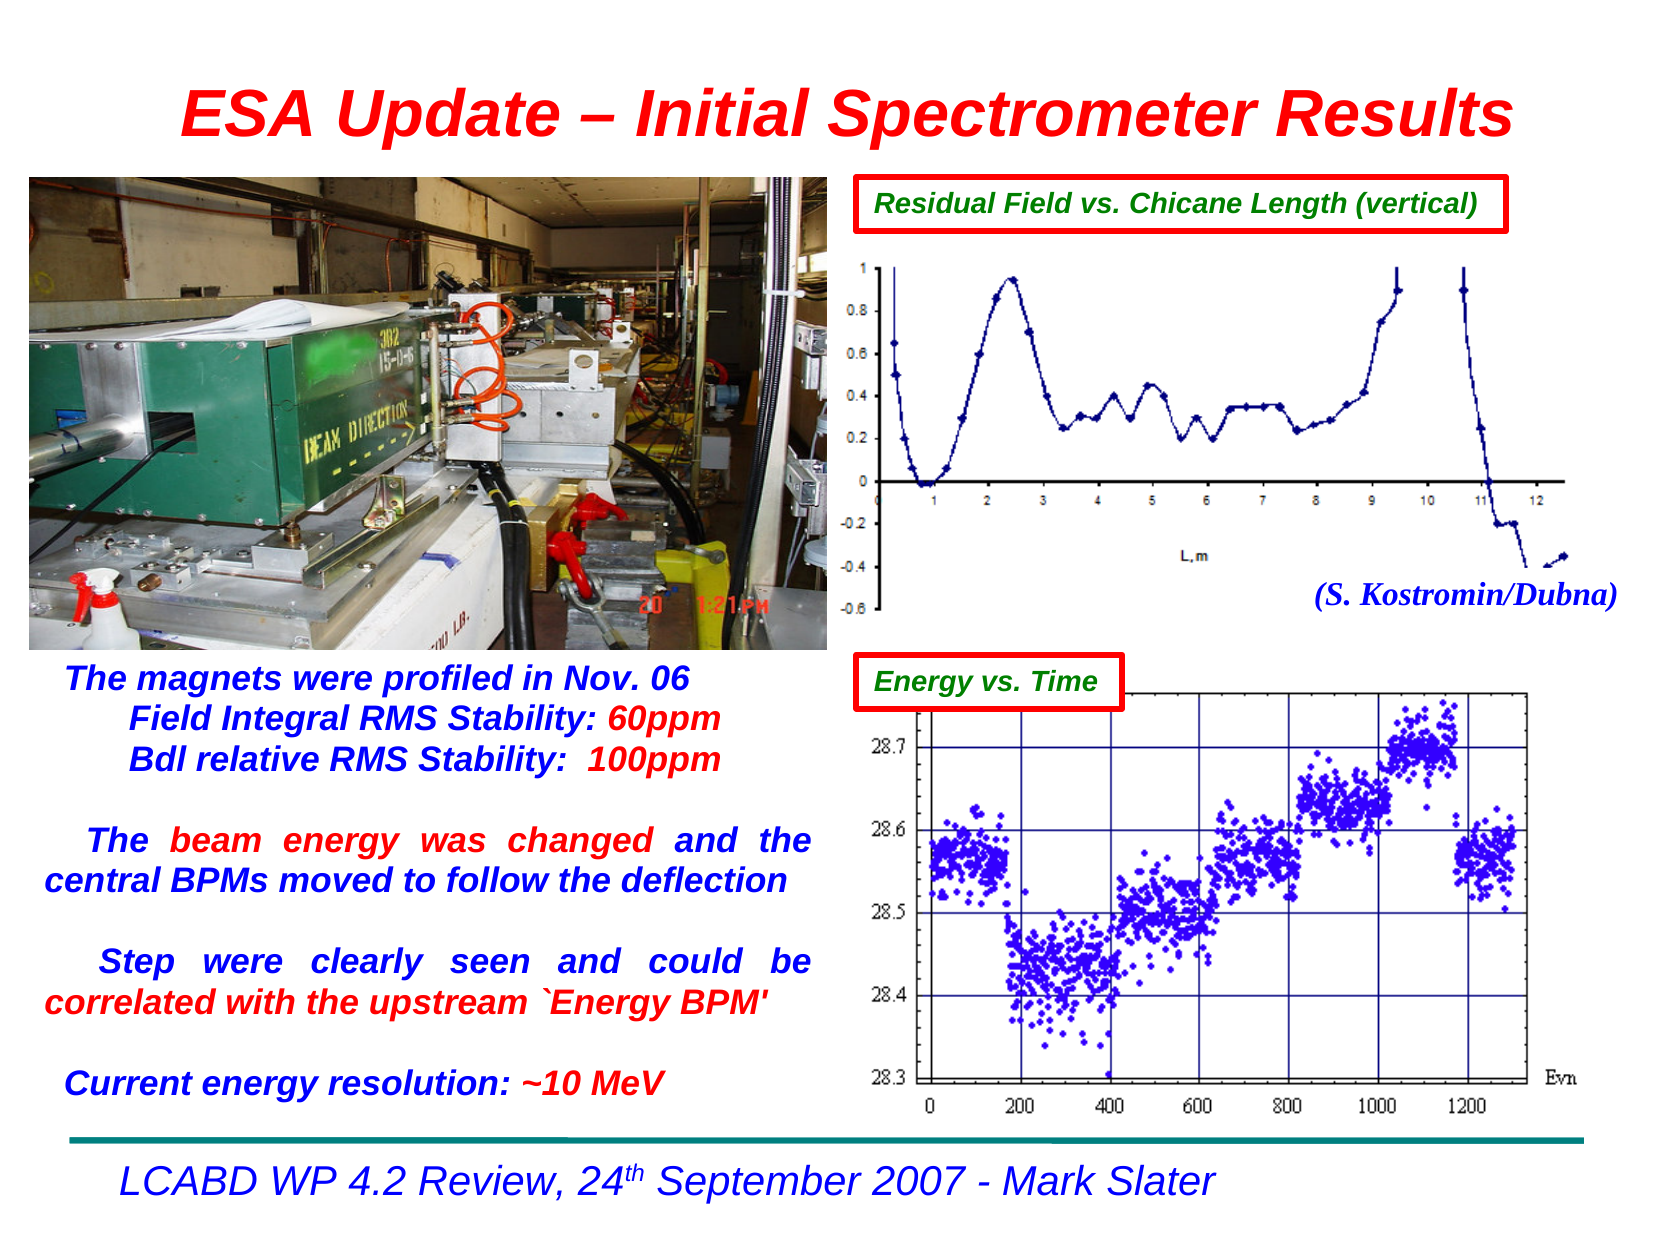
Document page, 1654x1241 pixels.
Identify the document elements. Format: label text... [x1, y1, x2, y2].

text_box (S. Kostromin/Dubna) [1299, 567, 1635, 621]
text_box The magnets were profiled in Nov. 06 Field Integral RMS Stability: 60ppm Bdl relative RMS Stability: 100ppm The beam energy was changed and the central BPMs moved to follow the deflection Step were clearly seen and could be correlated with the upstream `Energy BPM' Current energy resolution: ~10 MeV [29, 650, 827, 1121]
text_box Energy vs. Time [856, 654, 1123, 709]
text_box Residual Field vs. Chicane Length (vertical) [856, 177, 1506, 232]
text_box LCABD WP 4.2 Review, 24th September 2007 - Mark Slater [119, 1156, 1566, 1205]
text_box ESA Update – Initial Spectrometer Results [180, 74, 1518, 152]
picture [29, 177, 1654, 1123]
